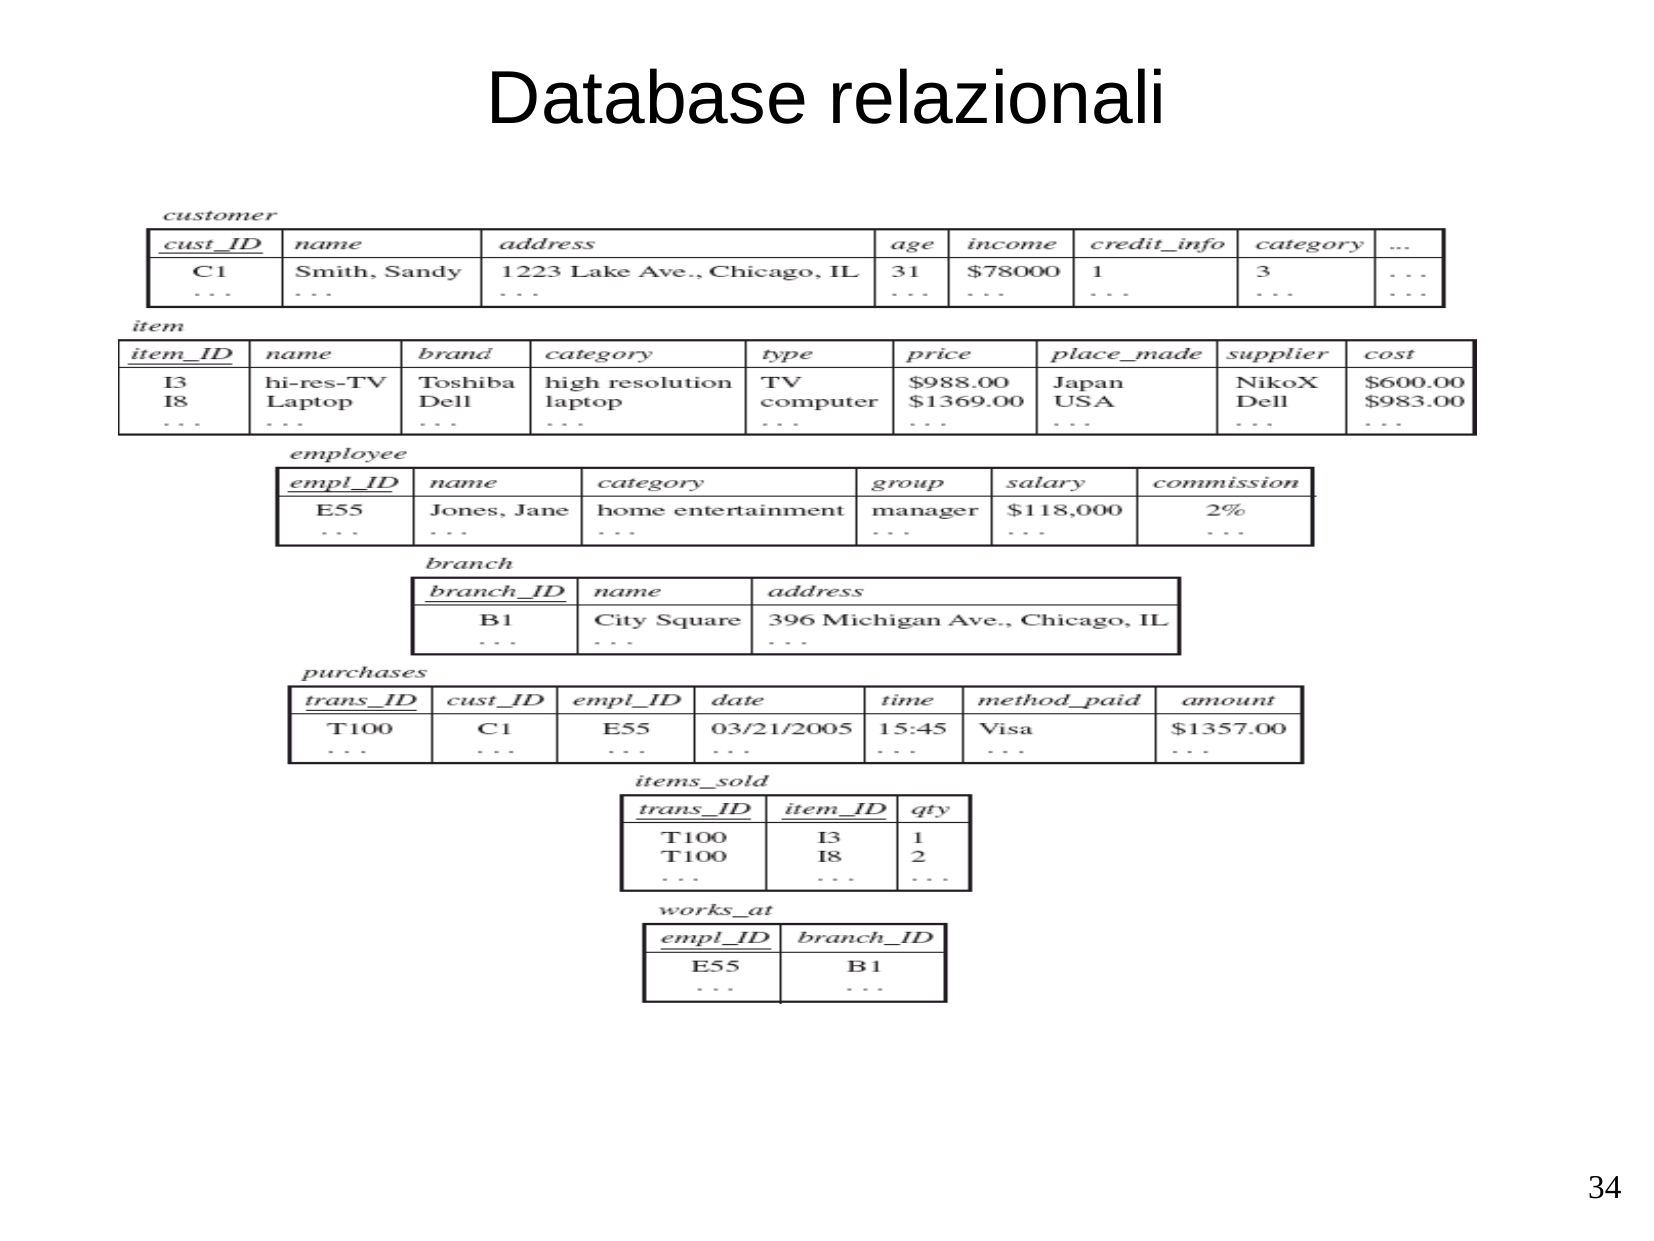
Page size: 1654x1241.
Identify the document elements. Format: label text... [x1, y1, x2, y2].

title Database relazionali [37, 30, 1617, 166]
picture [118, 206, 1477, 1004]
